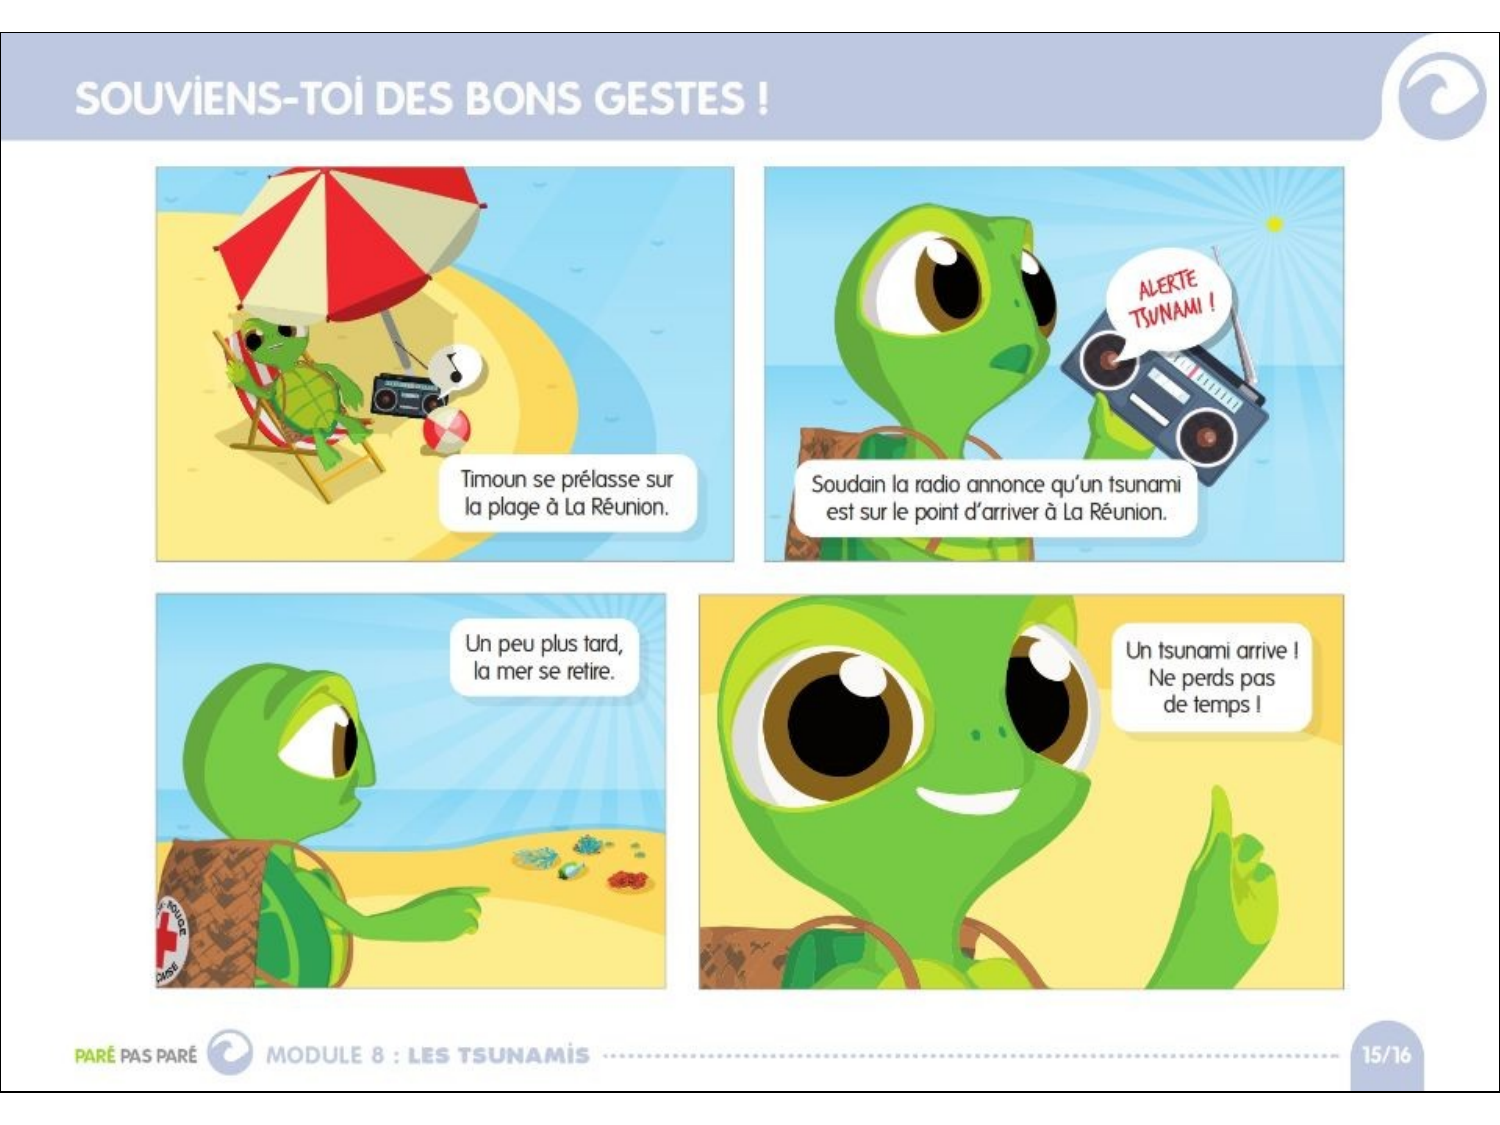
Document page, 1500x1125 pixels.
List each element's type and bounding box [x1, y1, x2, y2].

text_box [0, 32, 1500, 1093]
